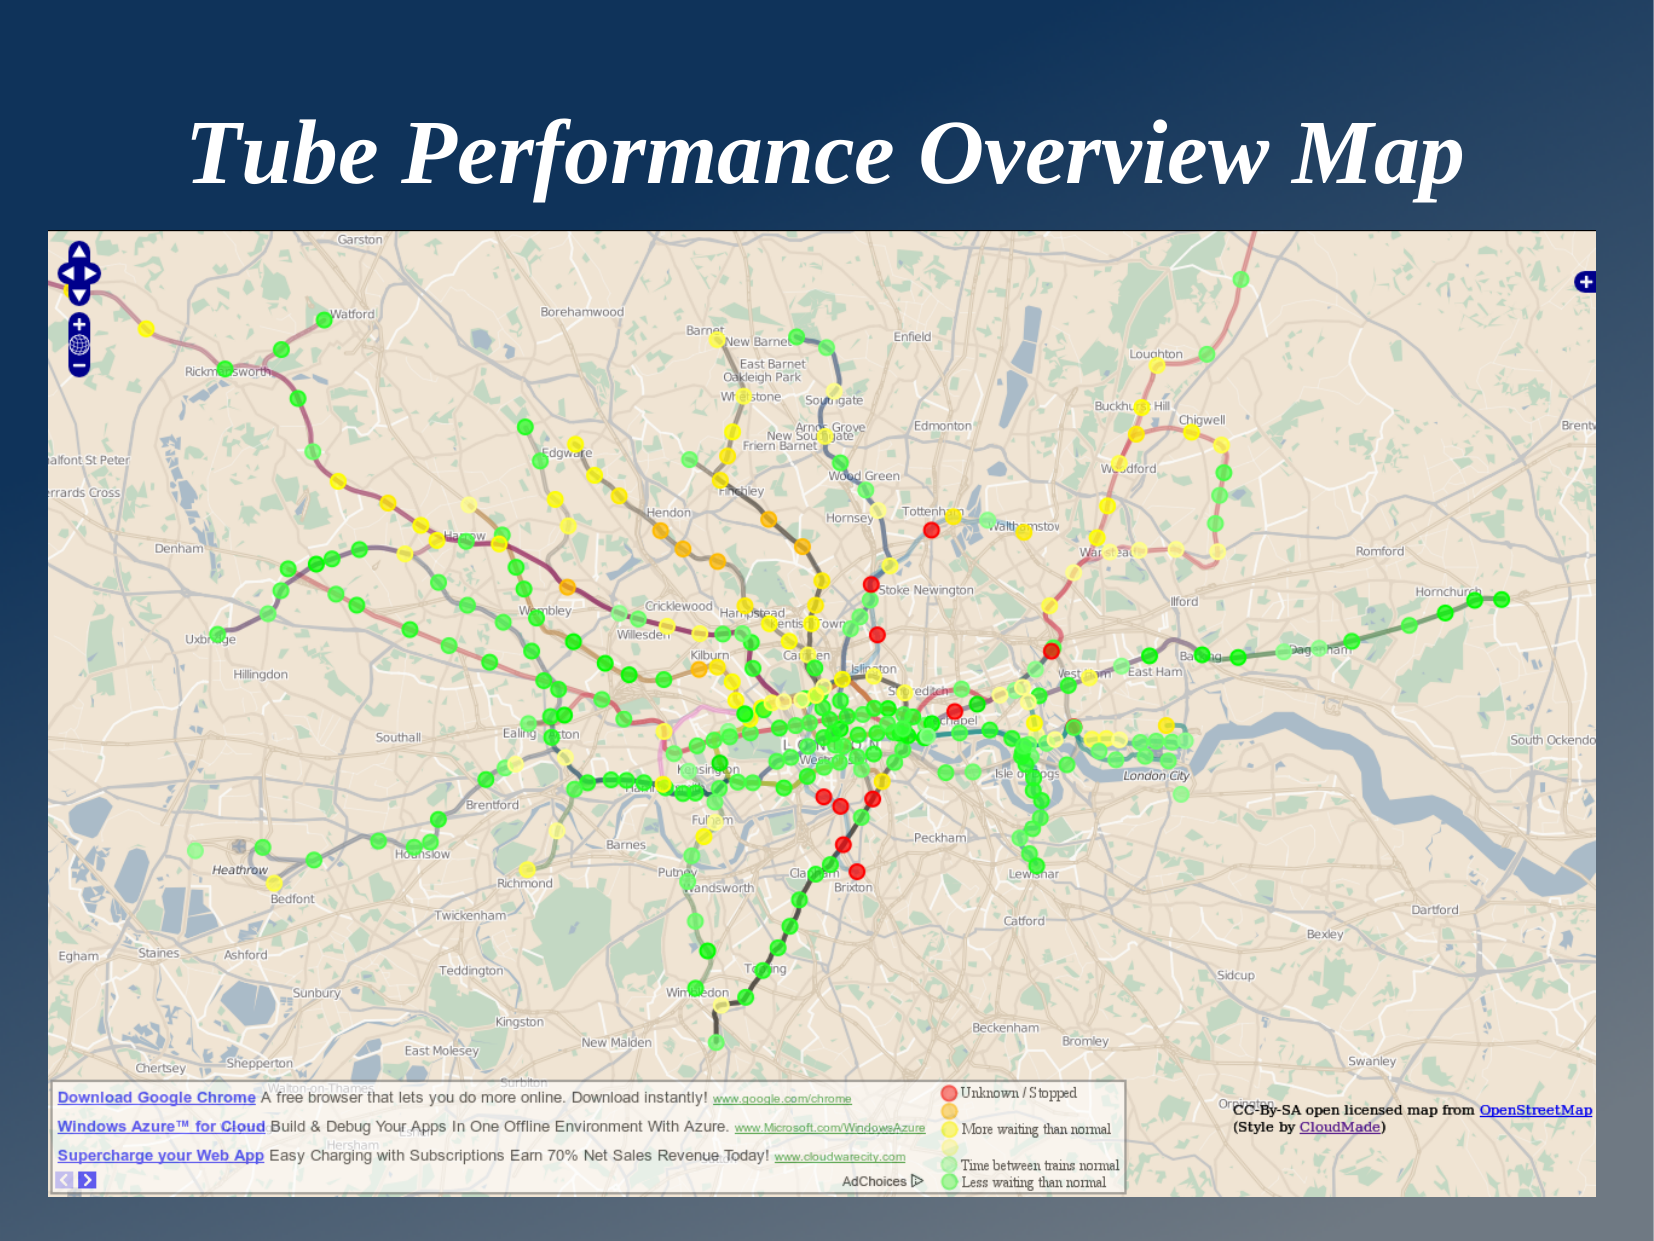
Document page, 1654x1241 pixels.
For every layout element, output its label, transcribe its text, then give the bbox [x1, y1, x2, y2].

picture [0, 0, 1654, 1241]
title Tube Performance Overview Map [82, 49, 1571, 230]
